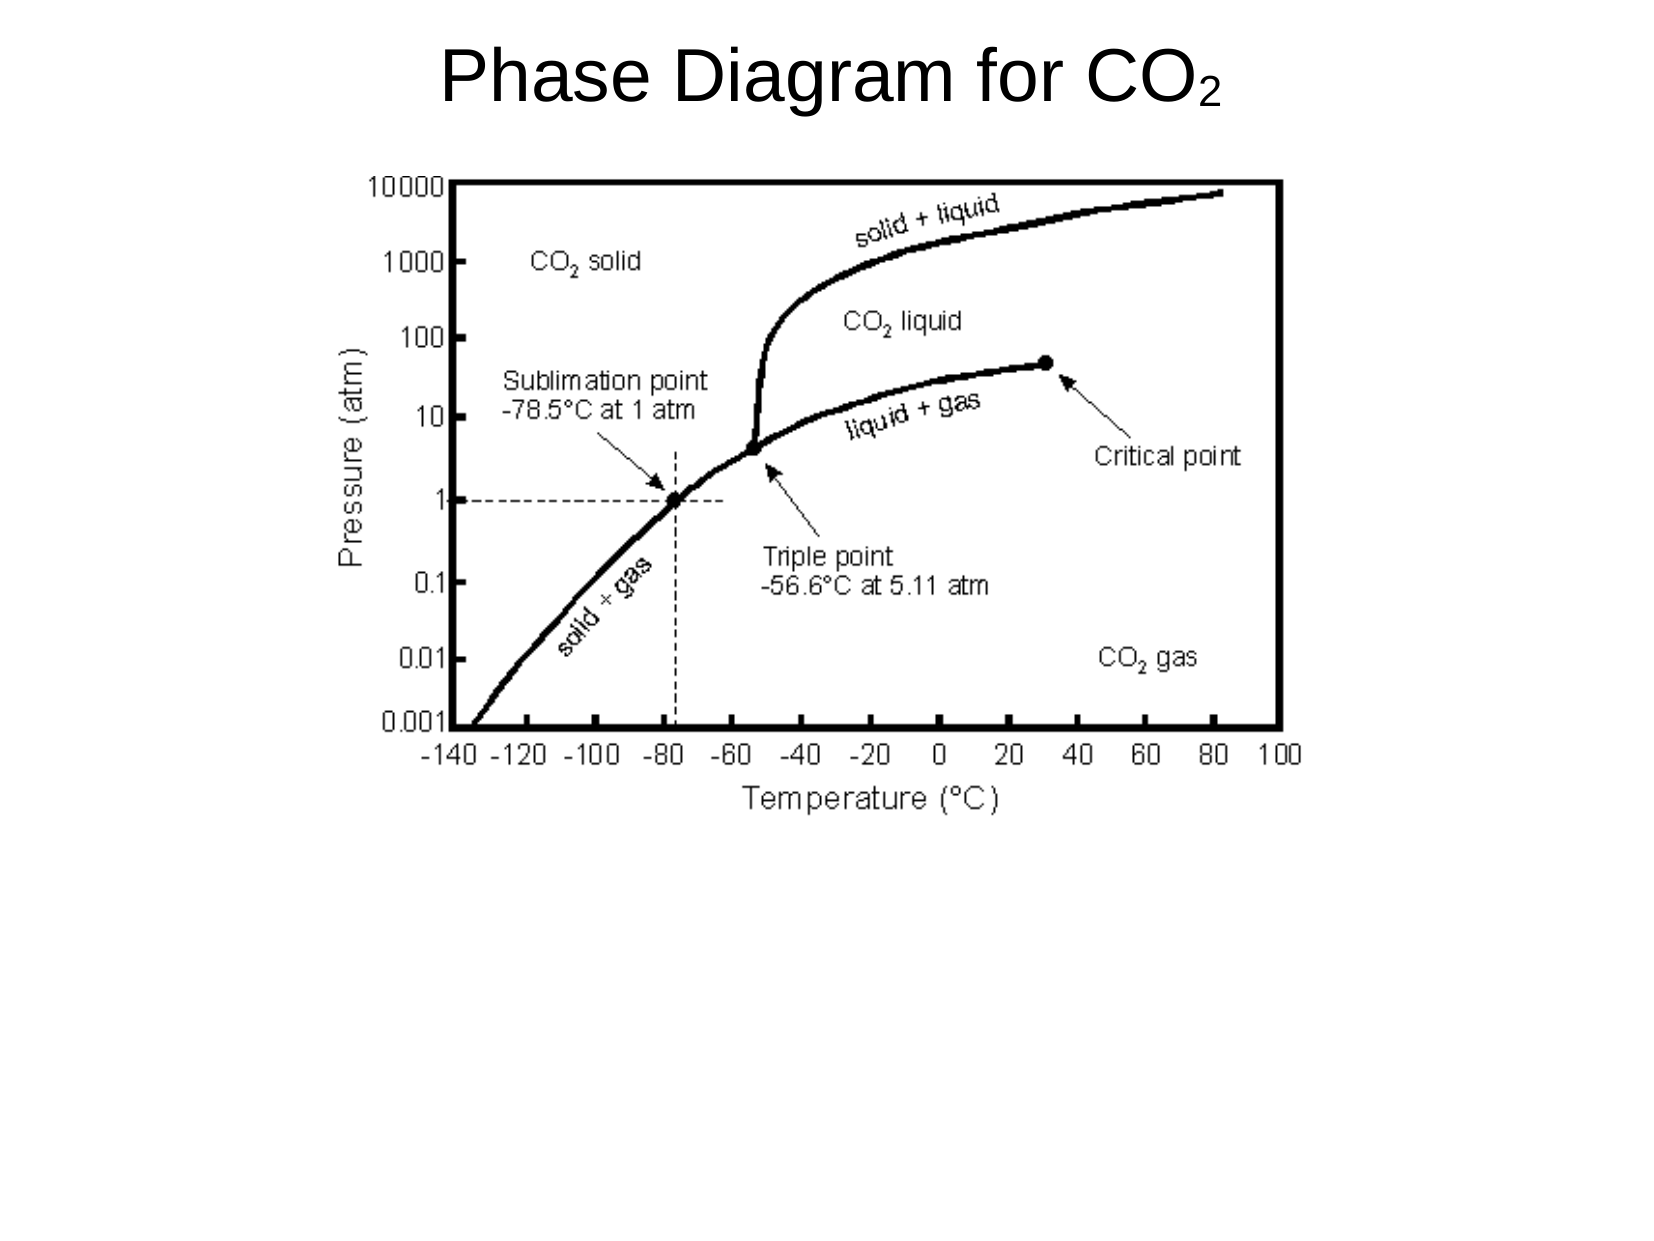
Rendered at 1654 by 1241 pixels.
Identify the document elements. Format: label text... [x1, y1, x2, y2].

title Phase Diagram for CO2 [86, 0, 1576, 151]
picture [337, 176, 1303, 826]
